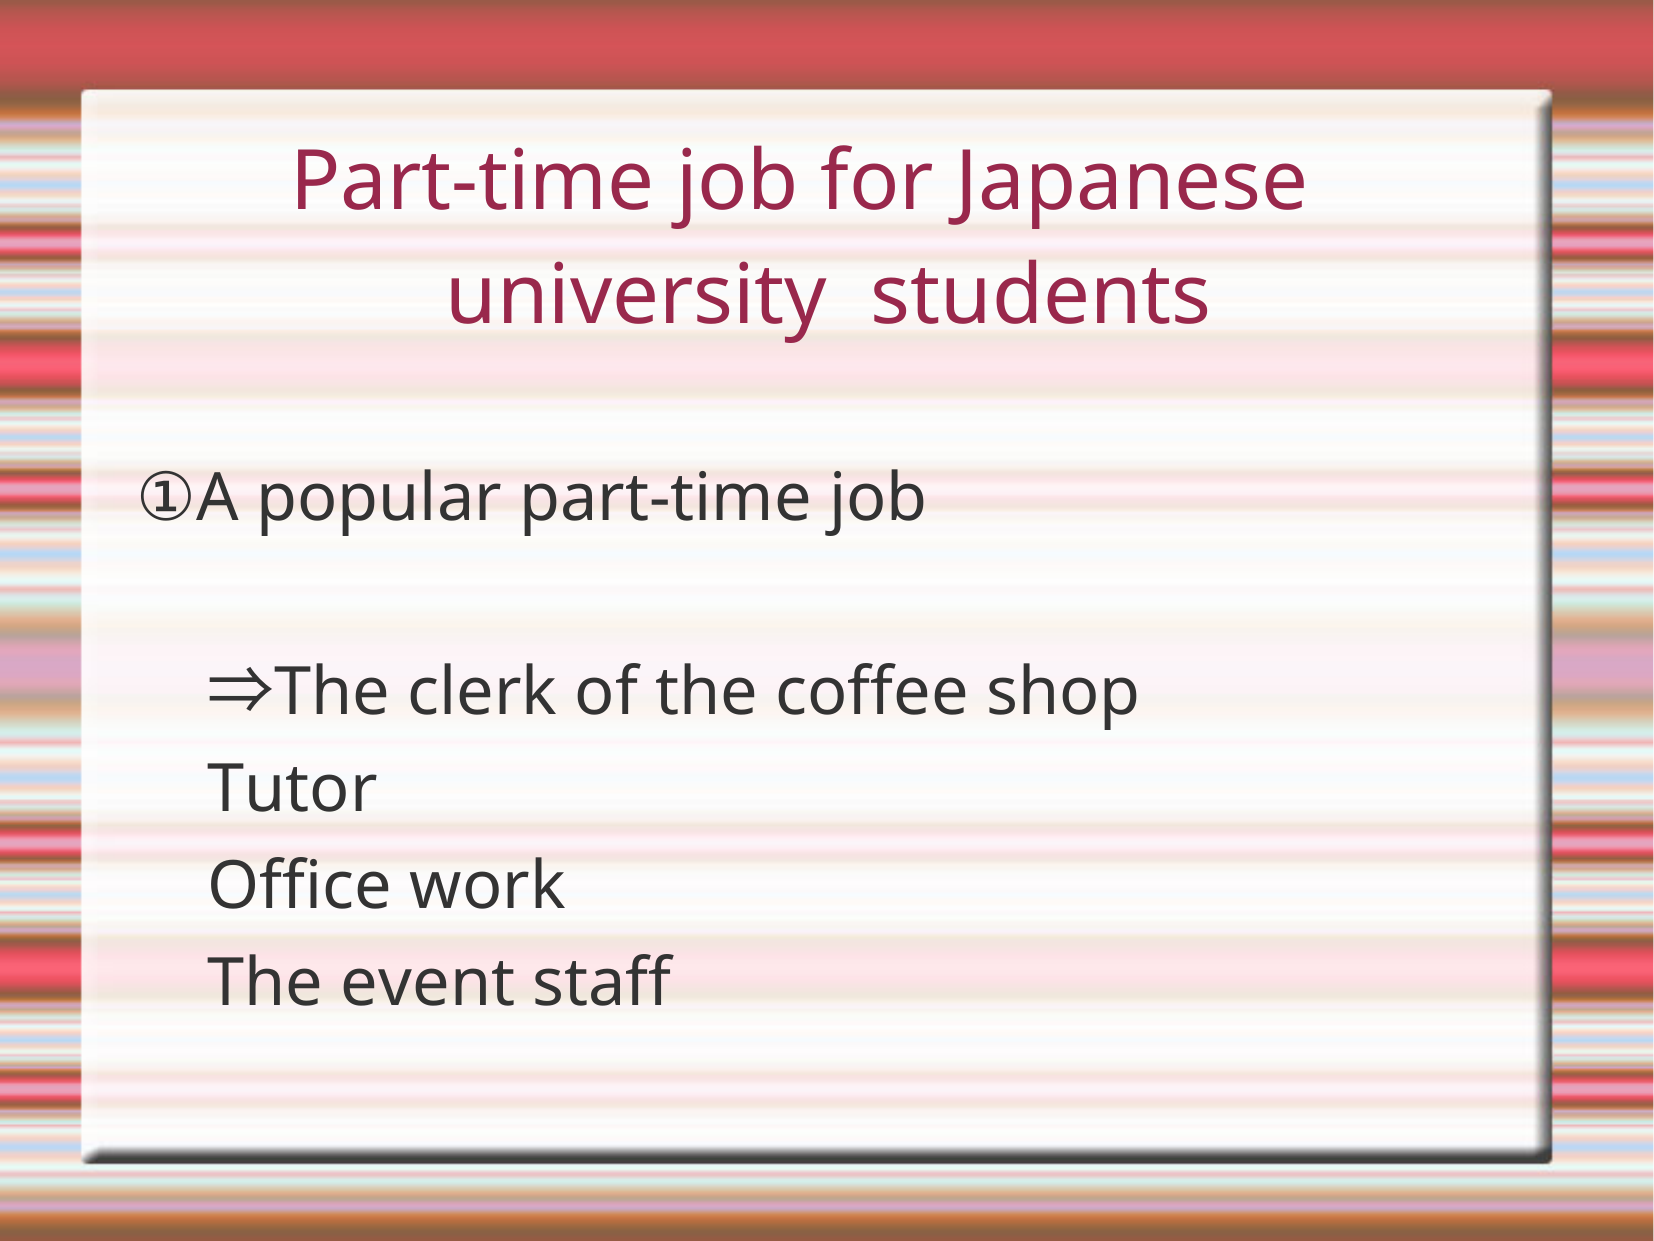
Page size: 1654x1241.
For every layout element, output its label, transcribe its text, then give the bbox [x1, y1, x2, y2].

title Part-time job for Japanese university students [93, 118, 1506, 351]
picture [0, 0, 1654, 1241]
list ①A popular part-time job ⇒The clerk of the coffee shop Tutor Office work The event staff [124, 442, 1506, 1225]
